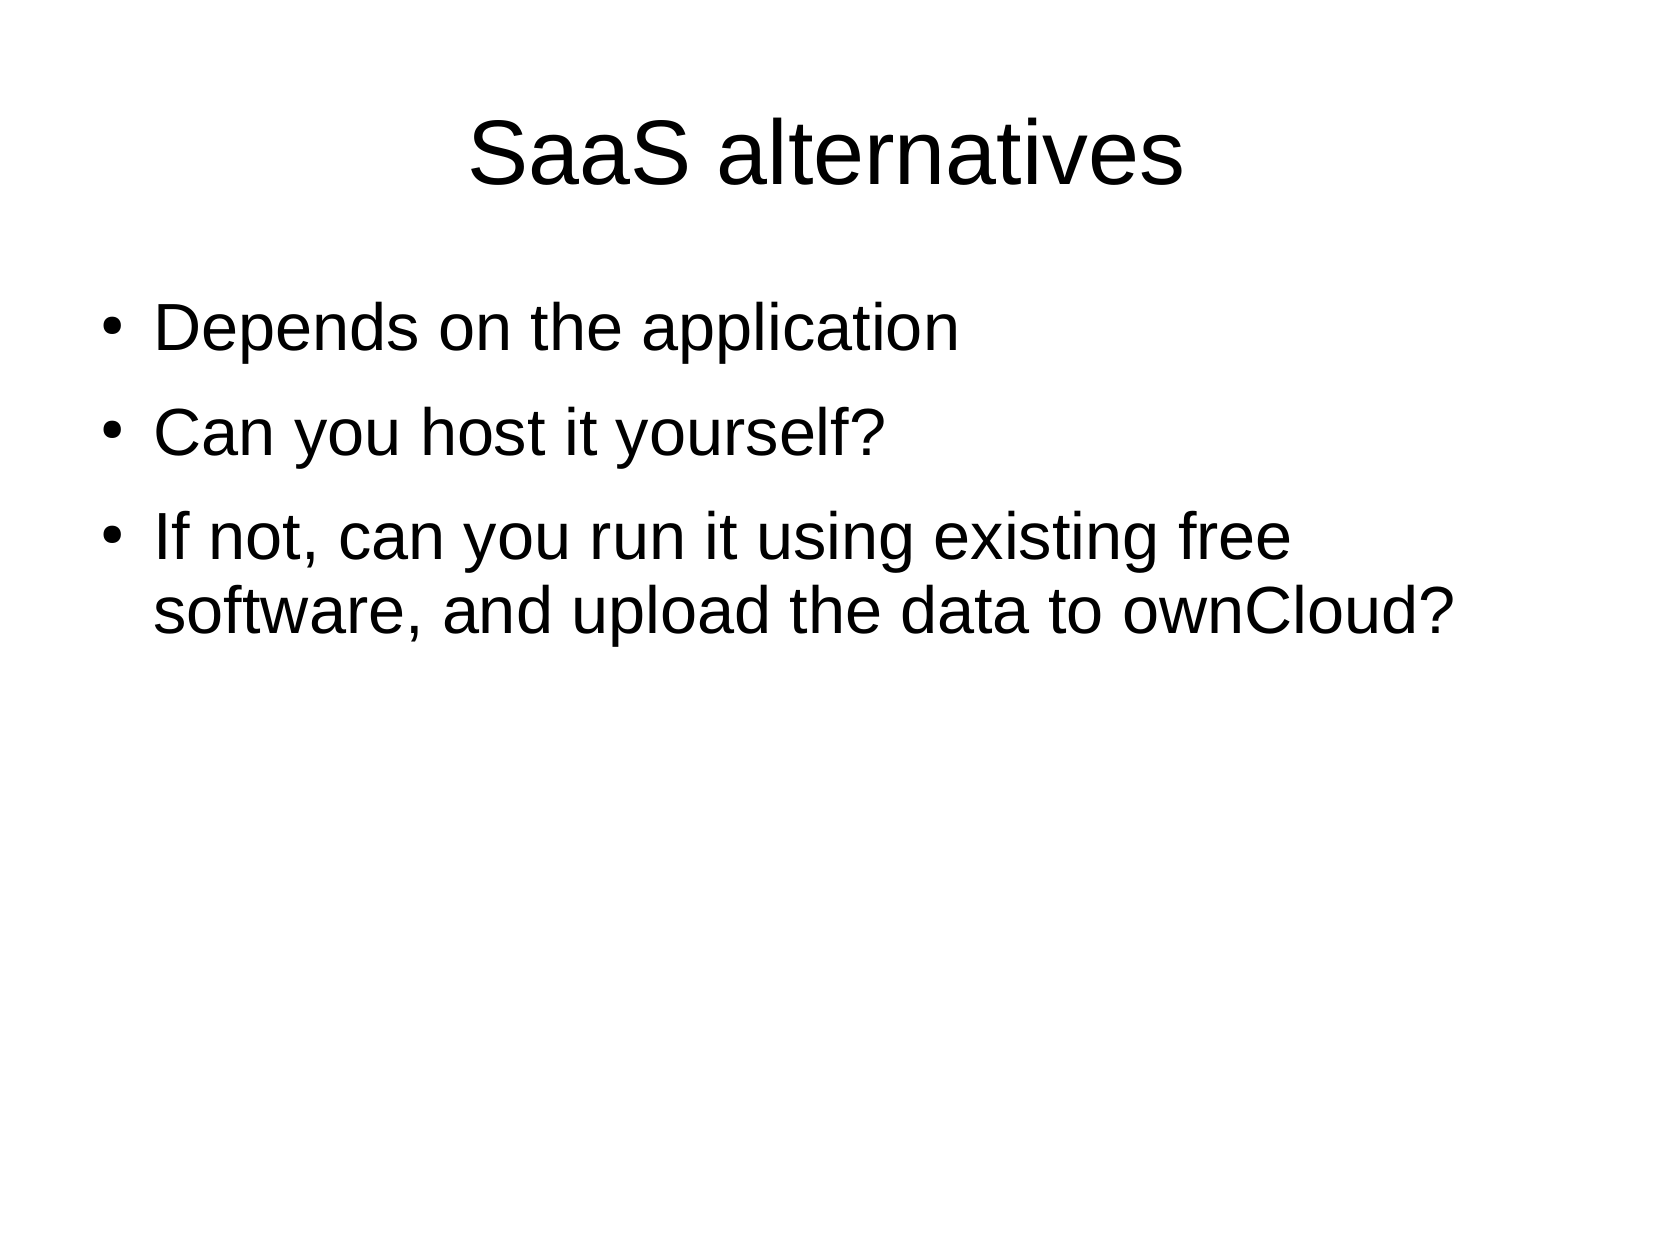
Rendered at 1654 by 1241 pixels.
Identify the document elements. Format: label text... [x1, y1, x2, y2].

title SaaS alternatives [82, 49, 1571, 257]
list Depends on the application Can you host it yourself? If not, can you run it using existing free software, and upload the data to ownCloud? [82, 290, 1571, 1010]
